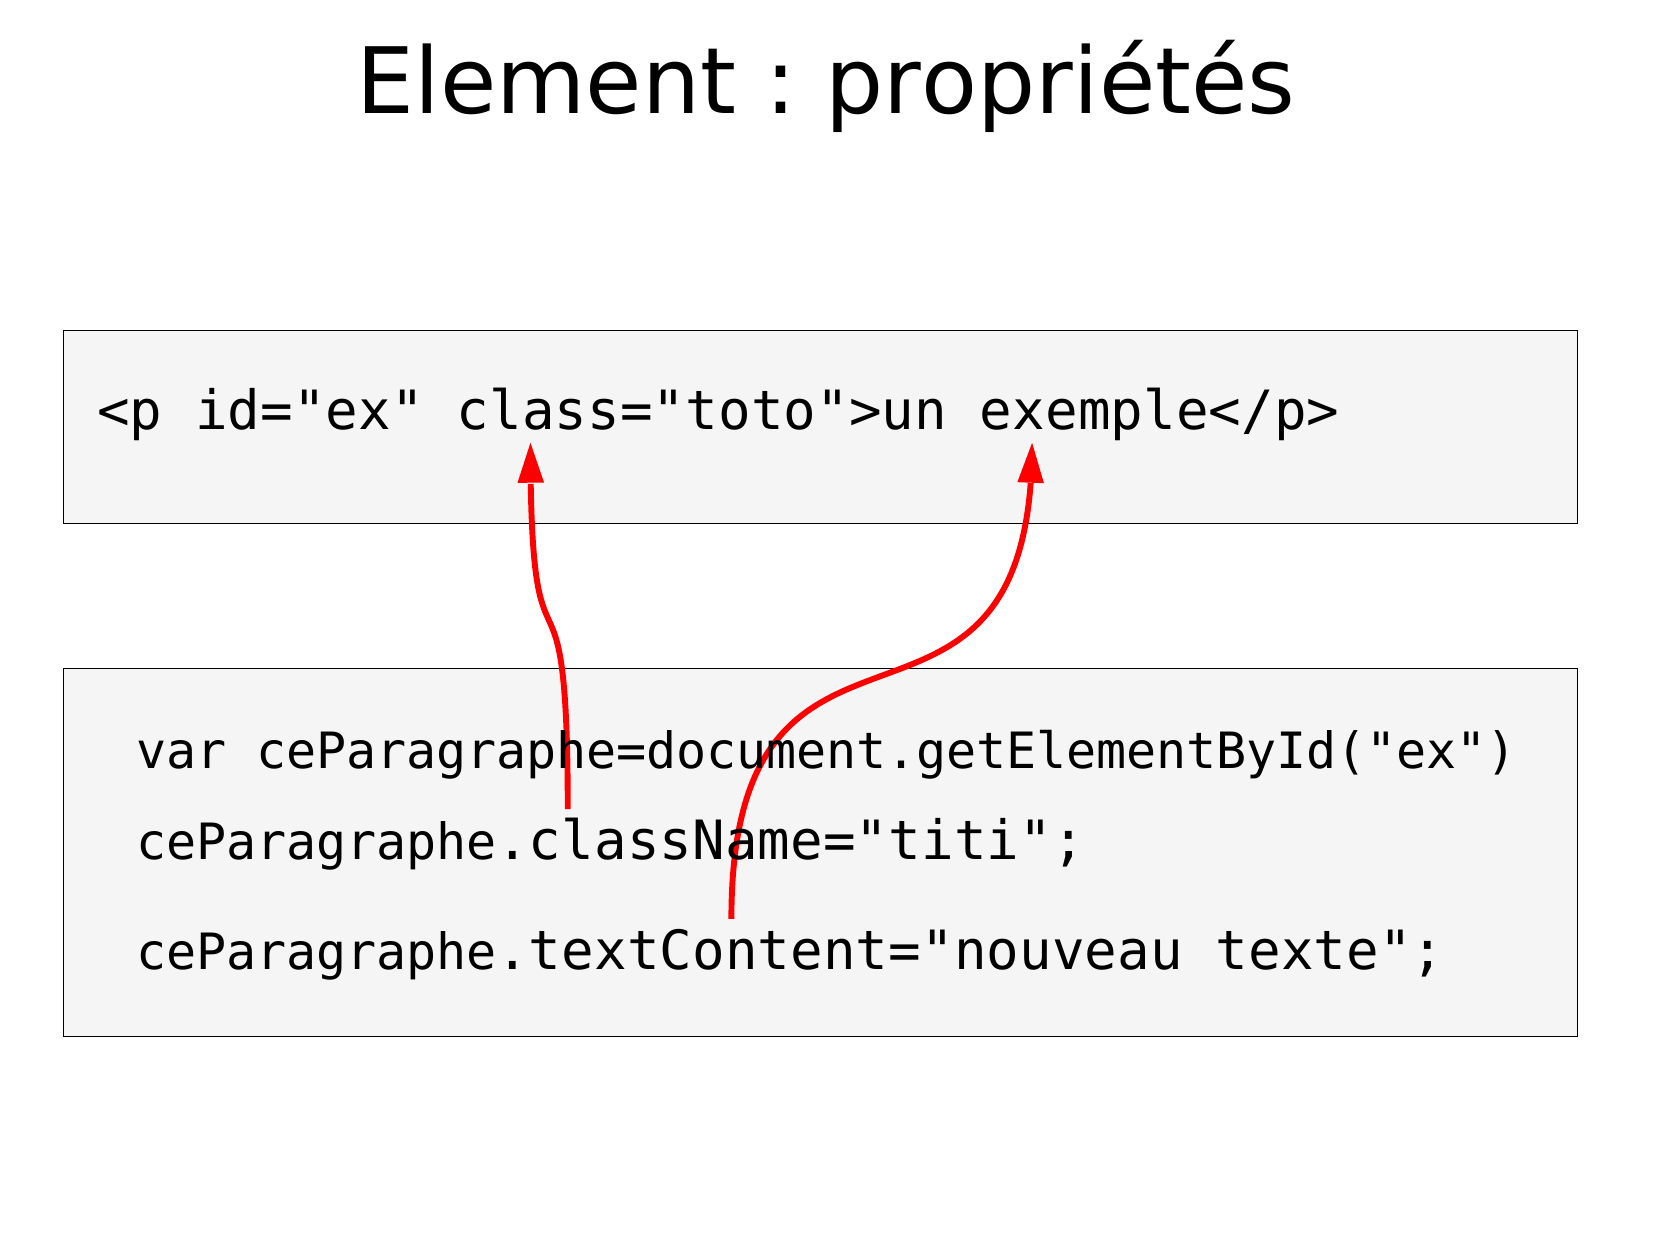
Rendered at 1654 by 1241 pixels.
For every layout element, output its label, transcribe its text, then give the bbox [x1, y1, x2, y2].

text_box [571, 799, 743, 809]
text_box [63, 668, 1578, 1037]
text_box [531, 443, 1031, 524]
text_box ceParagraphe.textContent="nouveau texte"; [136, 918, 1447, 997]
text_box <p id="ex" class="toto">un exemple</p> [23, 379, 1410, 443]
title Element : propriétés [136, 17, 1518, 143]
text_box ceParagraphe.className="titi"; [136, 809, 1086, 887]
text_box [63, 330, 1578, 524]
text_box [565, 668, 891, 721]
text_box var ceParagraphe=document.getElementById("ex") [136, 721, 1517, 799]
text_box [63, 443, 530, 524]
